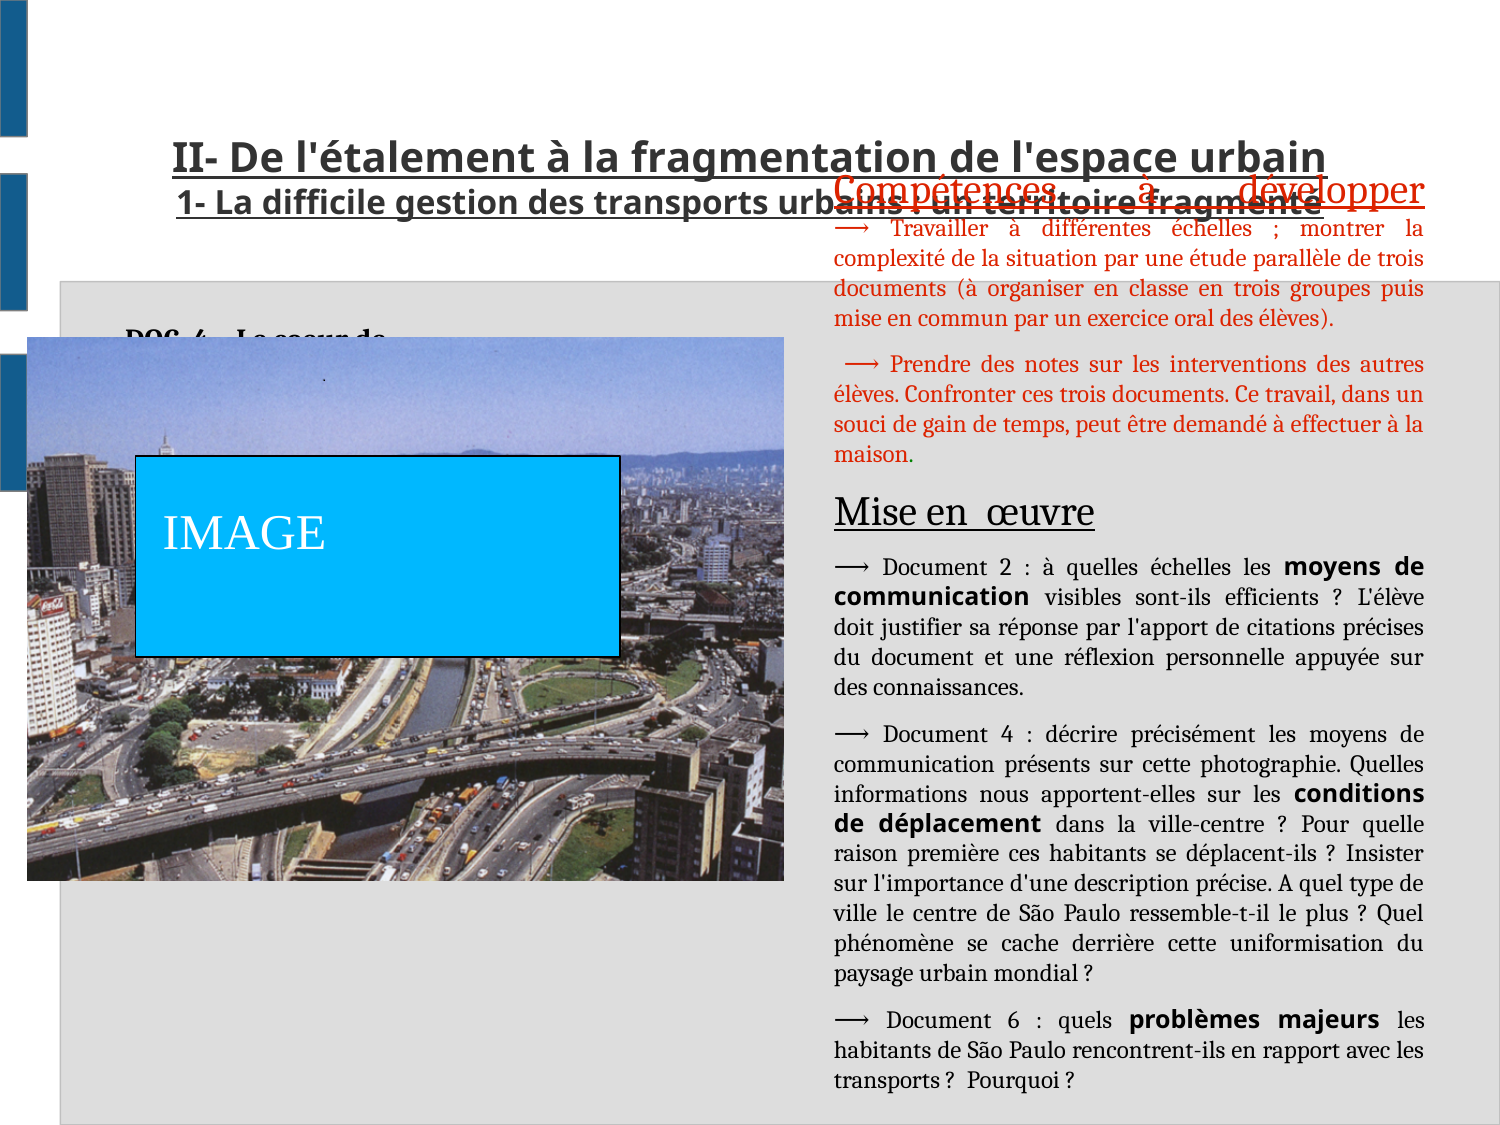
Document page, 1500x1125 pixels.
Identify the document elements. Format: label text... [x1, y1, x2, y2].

picture [27, 338, 784, 881]
text_box [136, 456, 620, 657]
text_box Compétences à développer ⟶ Travailler à différentes échelles ; montrer la complexité de la situation par une étude parallèle de trois documents (à organiser en classe en trois groupes puis mise en commun par un exercice oral des élèves). ⟶ Prendre des notes sur les interventions des autres élèves. Confronter ces trois documents. Ce travail, dans un souci de gain de temps, peut être demandé à effectuer à la maison. Mise en œuvre ⟶ Document 2 : à quelles échelles les moyens de communication visibles sont-ils efficients ? L'élève doit justifier sa réponse par l'apport de citations précises du document et une réflexion personnelle appuyée sur des connaissances. ⟶ Document 4 : décrire précisément les moyens de communication présents sur cette photographie. Quelles informations nous apportent-elles sur les conditions de déplacement dans la ville-centre ? Pour quelle raison première ces habitants se déplacent-ils ? Insister sur l'importance d'une description précise. A quel type de ville le centre de São Paulo ressemble-t-il le plus ? Quel phénomène se cache derrière cette uniformisation du paysage urbain mondial ? ⟶ Document 6 : quels problèmes majeurs les habitants de São Paulo rencontrent-ils en rapport avec les transports ? Pourquoi ? [819, 153, 1441, 1111]
text_box IMAGE [147, 491, 573, 568]
title II- De l'étalement à la fragmentation de l'espace urbain 1- La difficile gestion des transports urbains : un territoire fragmenté [106, 23, 1381, 154]
list DOC. 4 – Le coeur de la ville et le centre des affaires [120, 881, 742, 887]
list DOC. 4 – Le coeur de la ville et le centre des affaires [120, 212, 742, 337]
